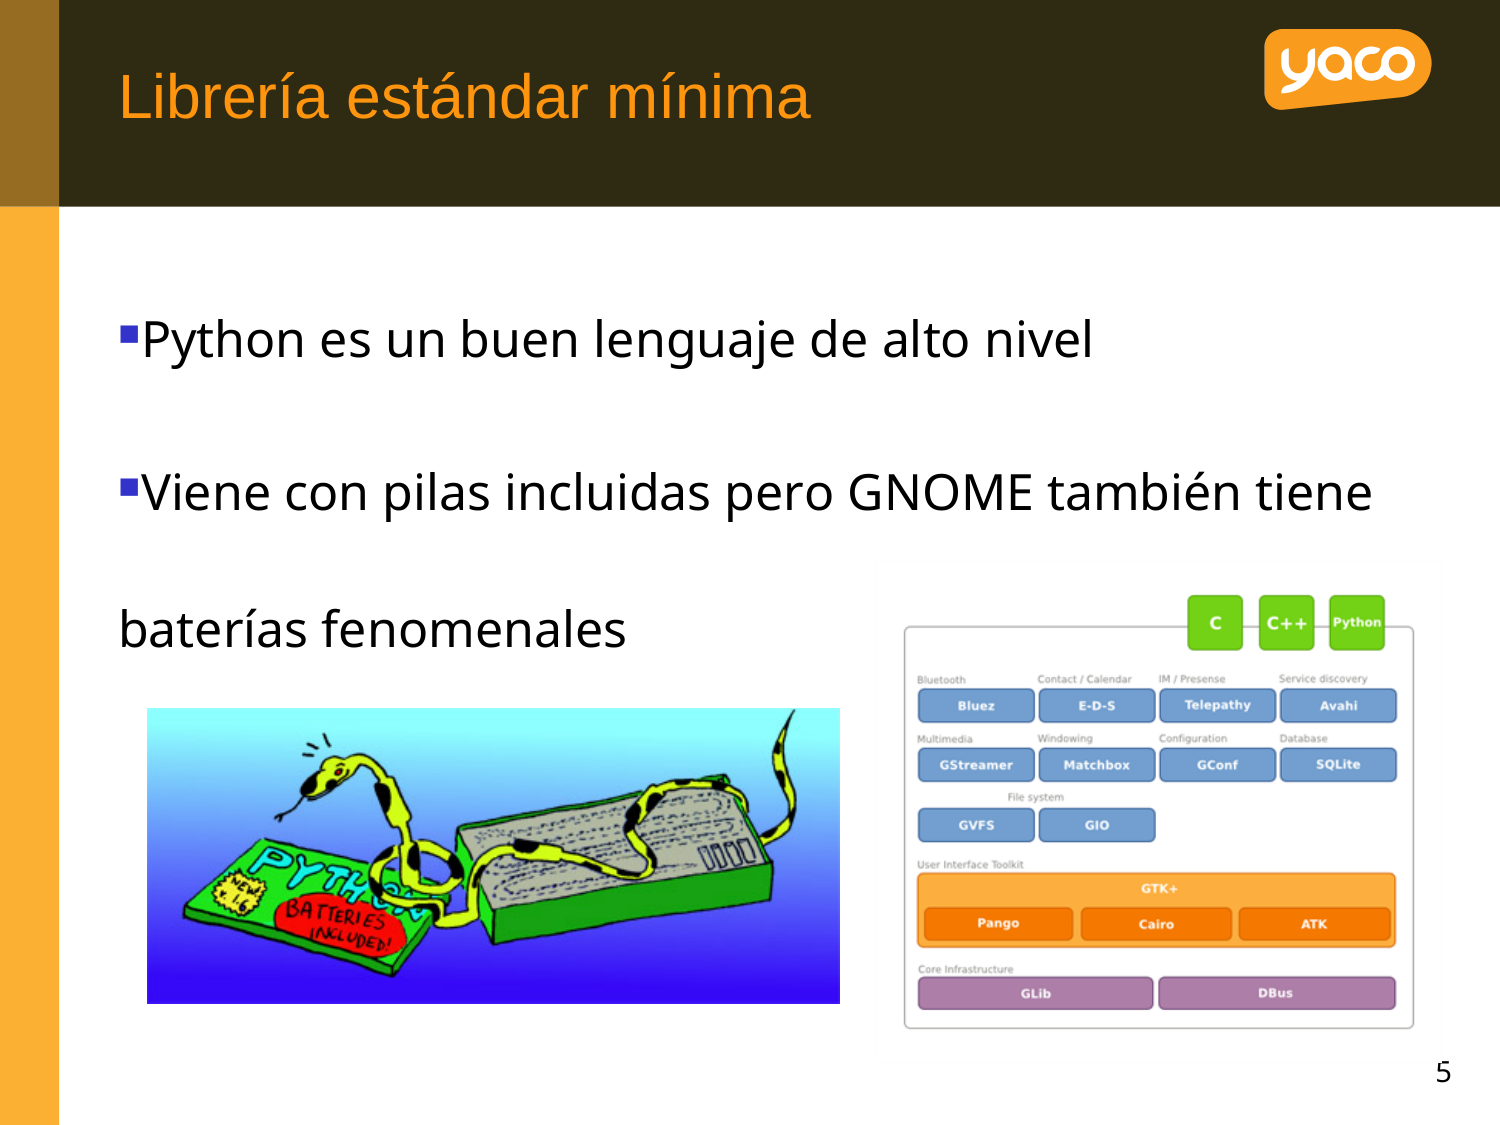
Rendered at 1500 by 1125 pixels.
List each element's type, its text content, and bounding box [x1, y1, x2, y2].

picture [875, 560, 1442, 1063]
picture [1263, 29, 1433, 110]
title Librería estándar mínima [118, 5, 1169, 193]
text_box Python es un buen lenguaje de alto nivel Viene con pilas incluidas pero GNOME también tiene baterías fenomenales [118, 257, 1447, 641]
picture [147, 708, 840, 1004]
